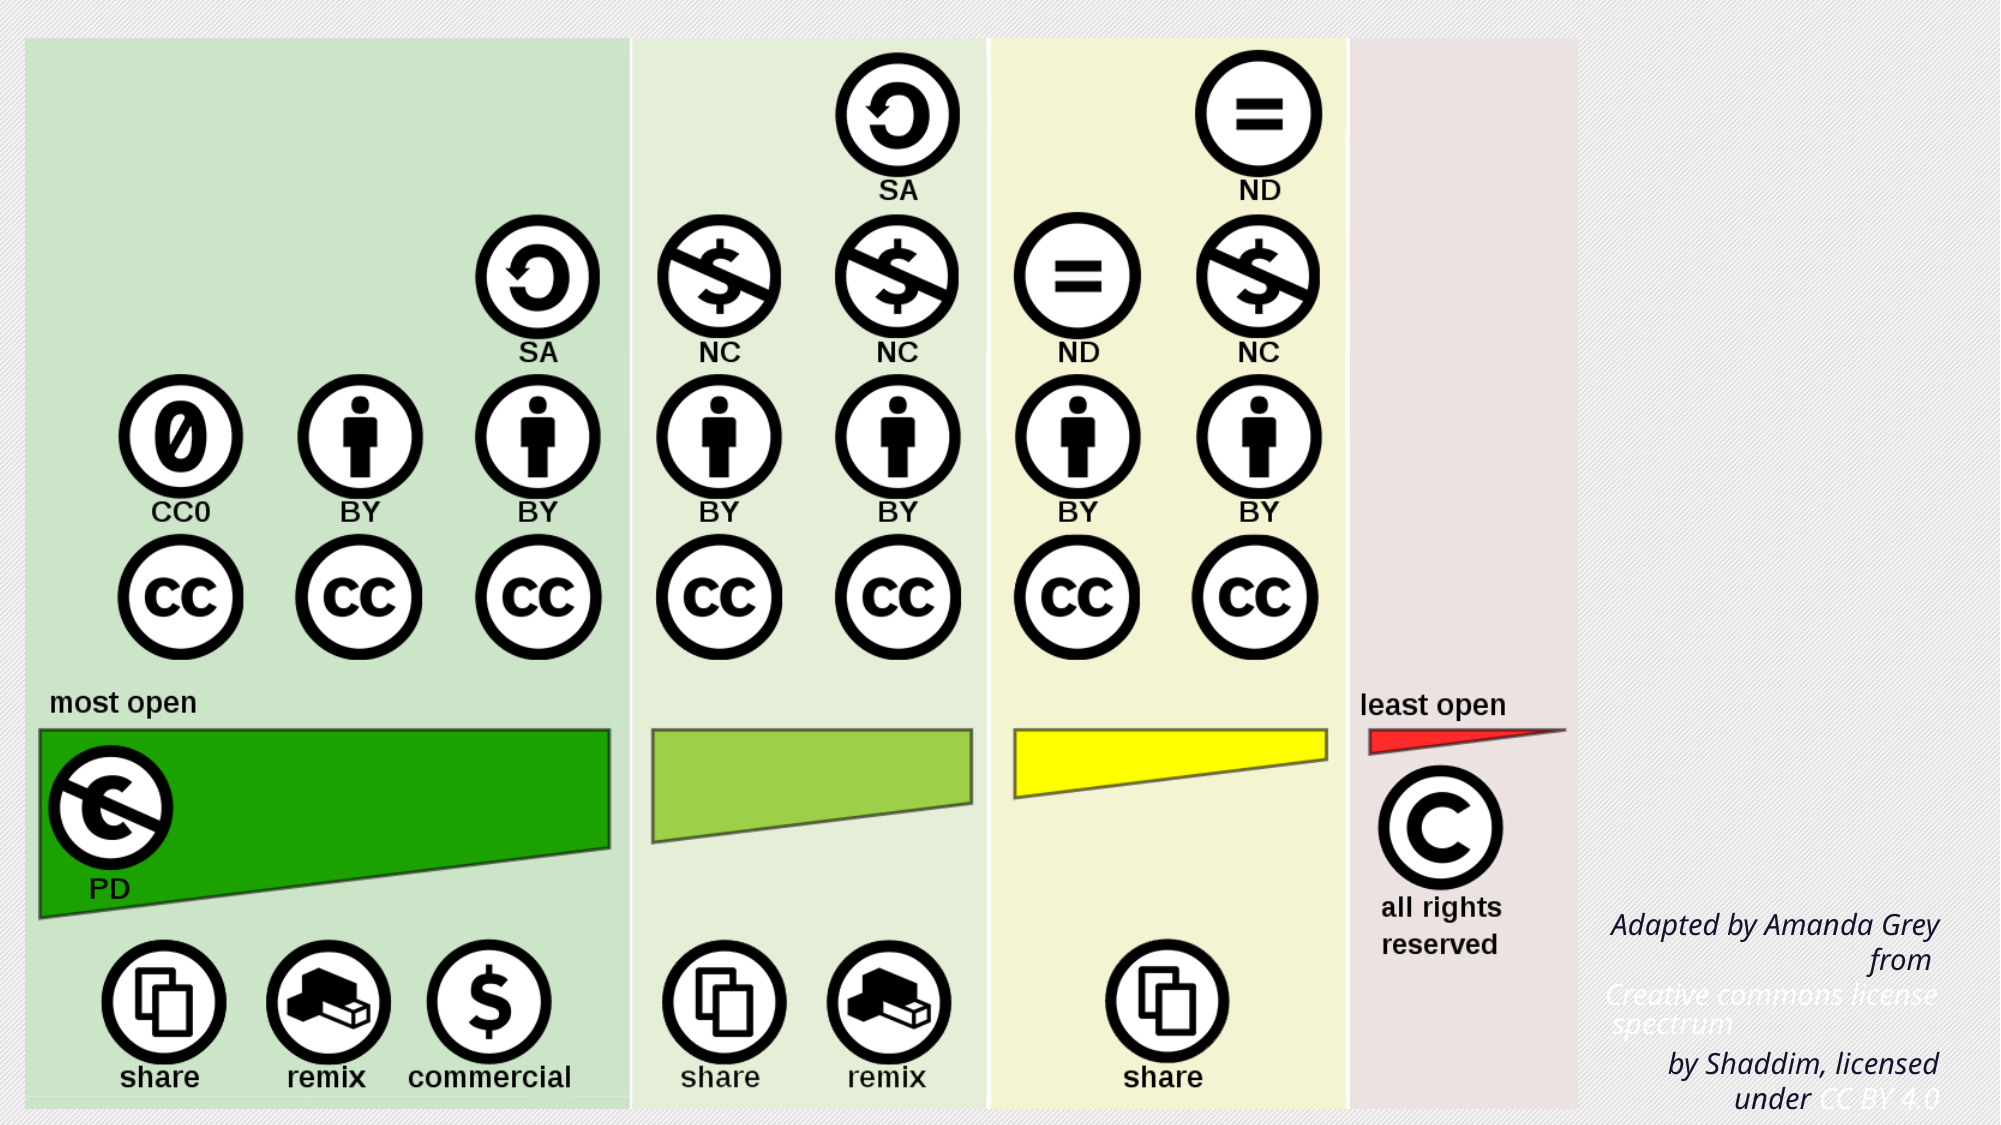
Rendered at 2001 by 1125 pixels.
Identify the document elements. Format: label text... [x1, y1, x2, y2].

picture [25, 38, 1578, 1109]
text_box Adapted by Amanda Grey from Creative commons license spectrum by Shaddim, licensed under CC BY 4.0 [1590, 899, 1955, 1098]
